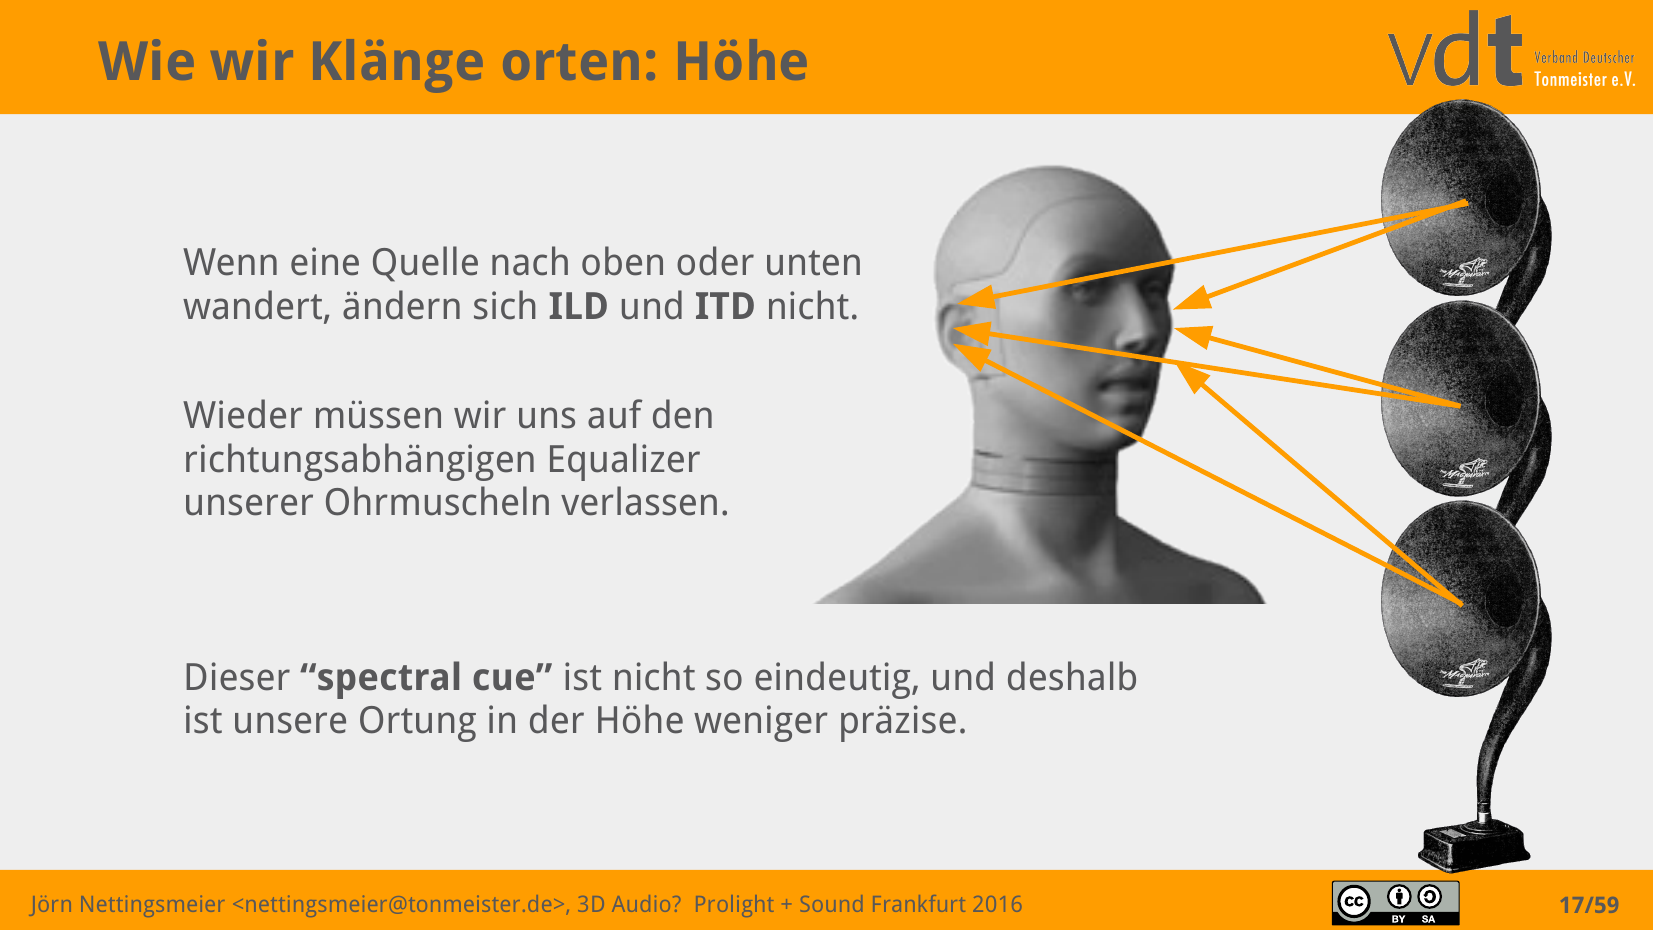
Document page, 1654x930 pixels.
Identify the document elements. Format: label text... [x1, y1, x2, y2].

picture [678, 0, 1646, 241]
picture [1295, 218, 1410, 241]
title Wie wir Klänge orten: Höhe [98, 4, 1216, 119]
picture [1368, 530, 1434, 586]
list Wenn eine Quelle nach oben oder unten wandert, ändern sich ILD und ITD nicht. Wieder müssen wir uns auf den richtungsabhängigen Equalizer unserer Ohrmuscheln verlassen. Dieser “spectral cue” ist nicht so eindeutig, und deshalb ist unsere Ortung in der Höhe weniger präzise. [112, 241, 1600, 878]
picture [1368, 489, 1565, 883]
